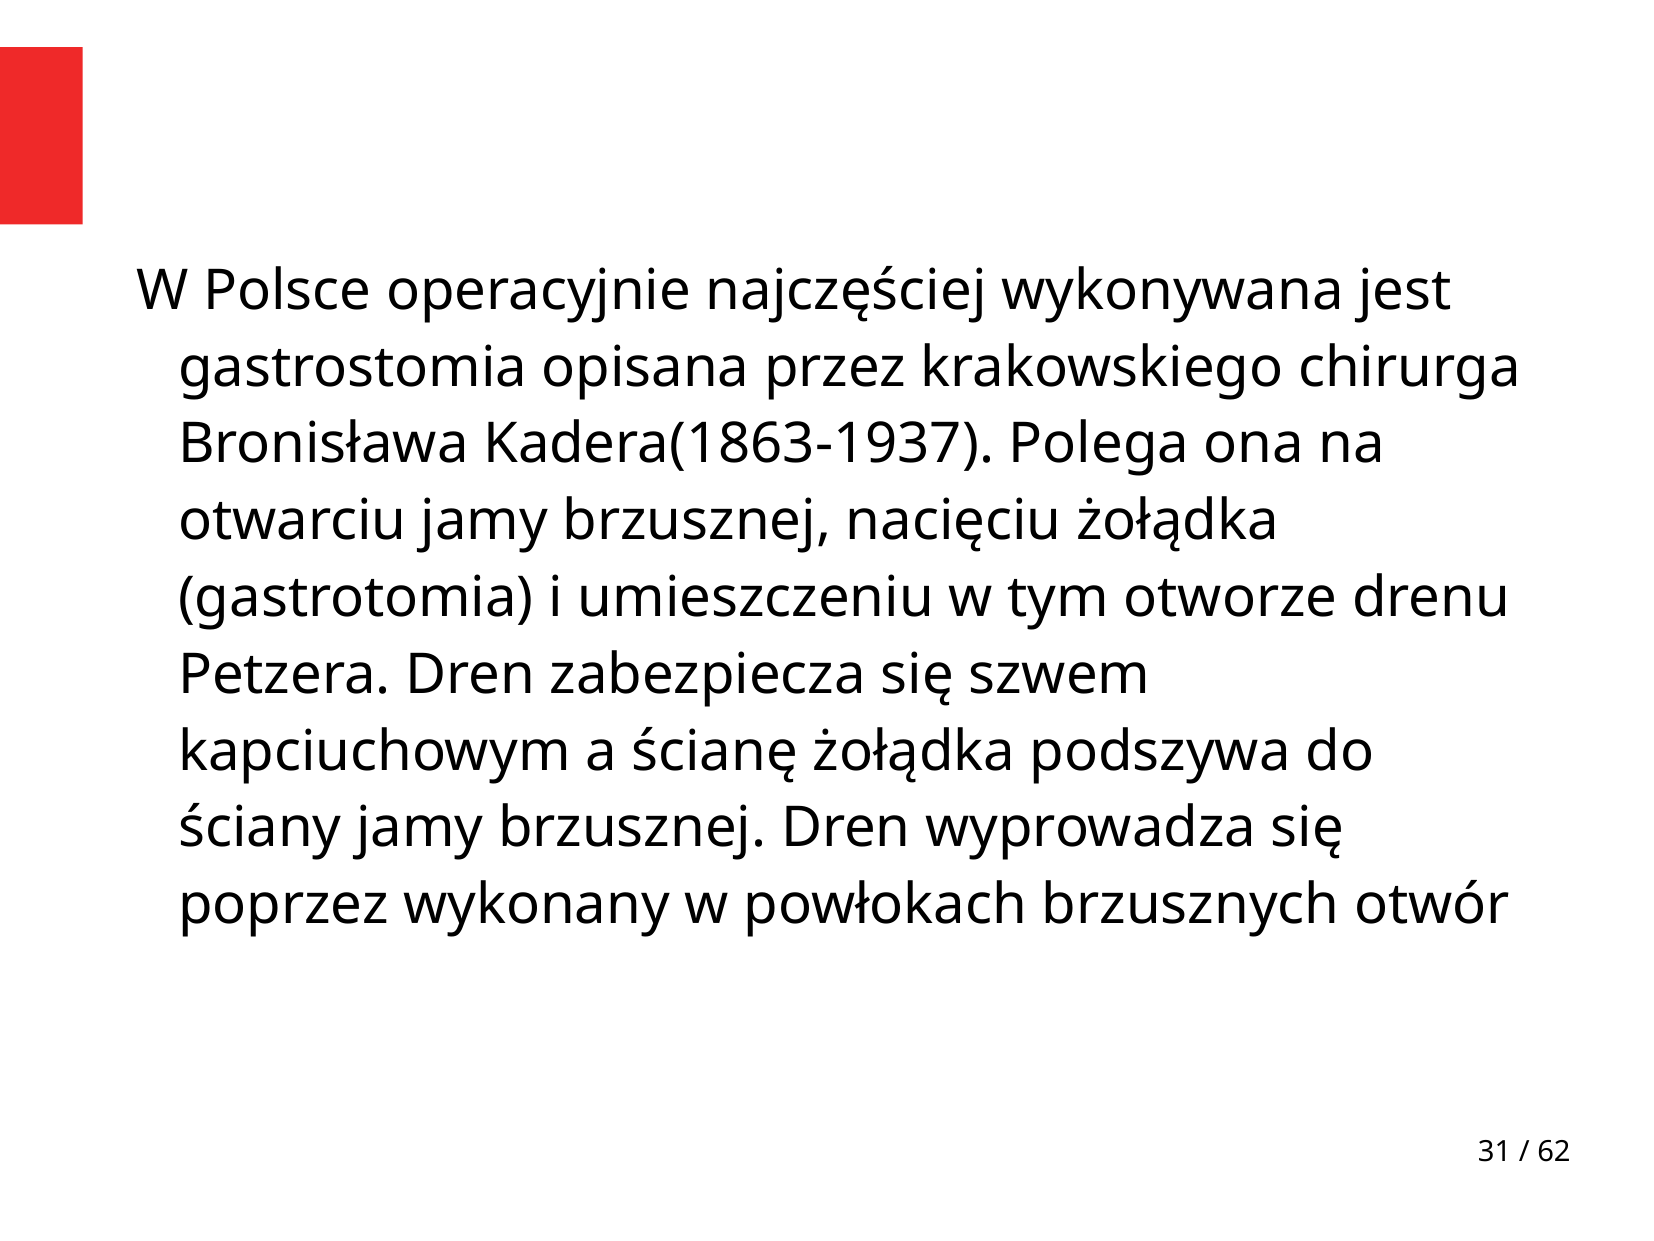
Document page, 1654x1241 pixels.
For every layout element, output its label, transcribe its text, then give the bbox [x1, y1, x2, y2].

list W Polsce operacyjnie najczęściej wykonywana jest gastrostomia opisana przez krakowskiego chirurga Bronisława Kadera(1863-1937). Polega ona na otwarciu jamy brzusznej, nacięciu żołądka (gastrotomia) i umieszczeniu w tym otworze drenu Petzera. Dren zabezpiecza się szwem kapciuchowym a ścianę żołądka podszywa do ściany jamy brzusznej. Dren wyprowadza się poprzez wykonany w powłokach brzusznych otwór [118, 249, 1536, 969]
